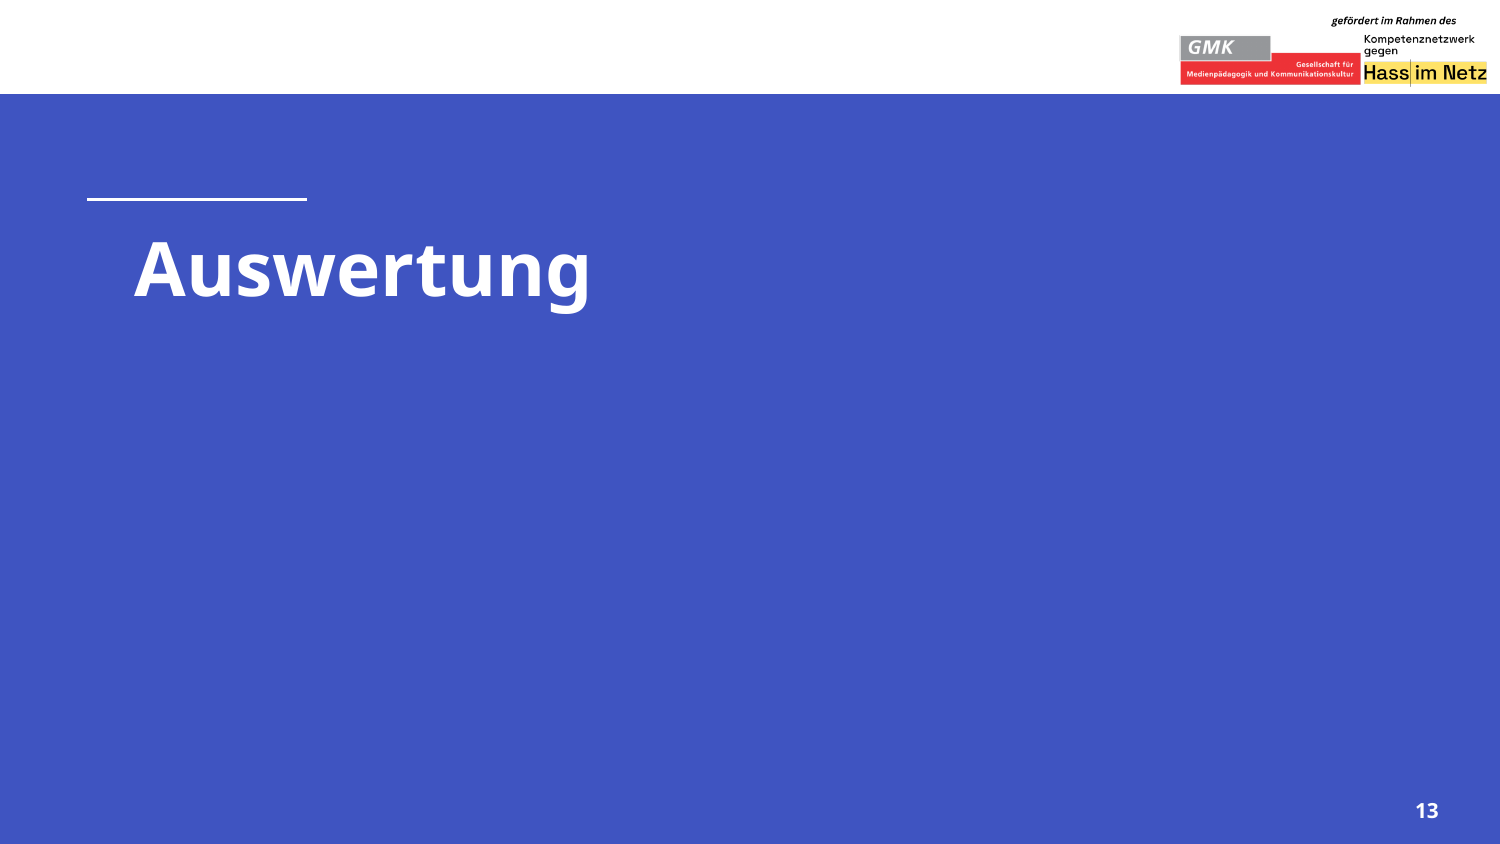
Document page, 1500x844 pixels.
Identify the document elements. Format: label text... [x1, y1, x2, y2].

title Auswertung [119, 216, 1381, 466]
text_box 13 [1400, 779, 1491, 844]
